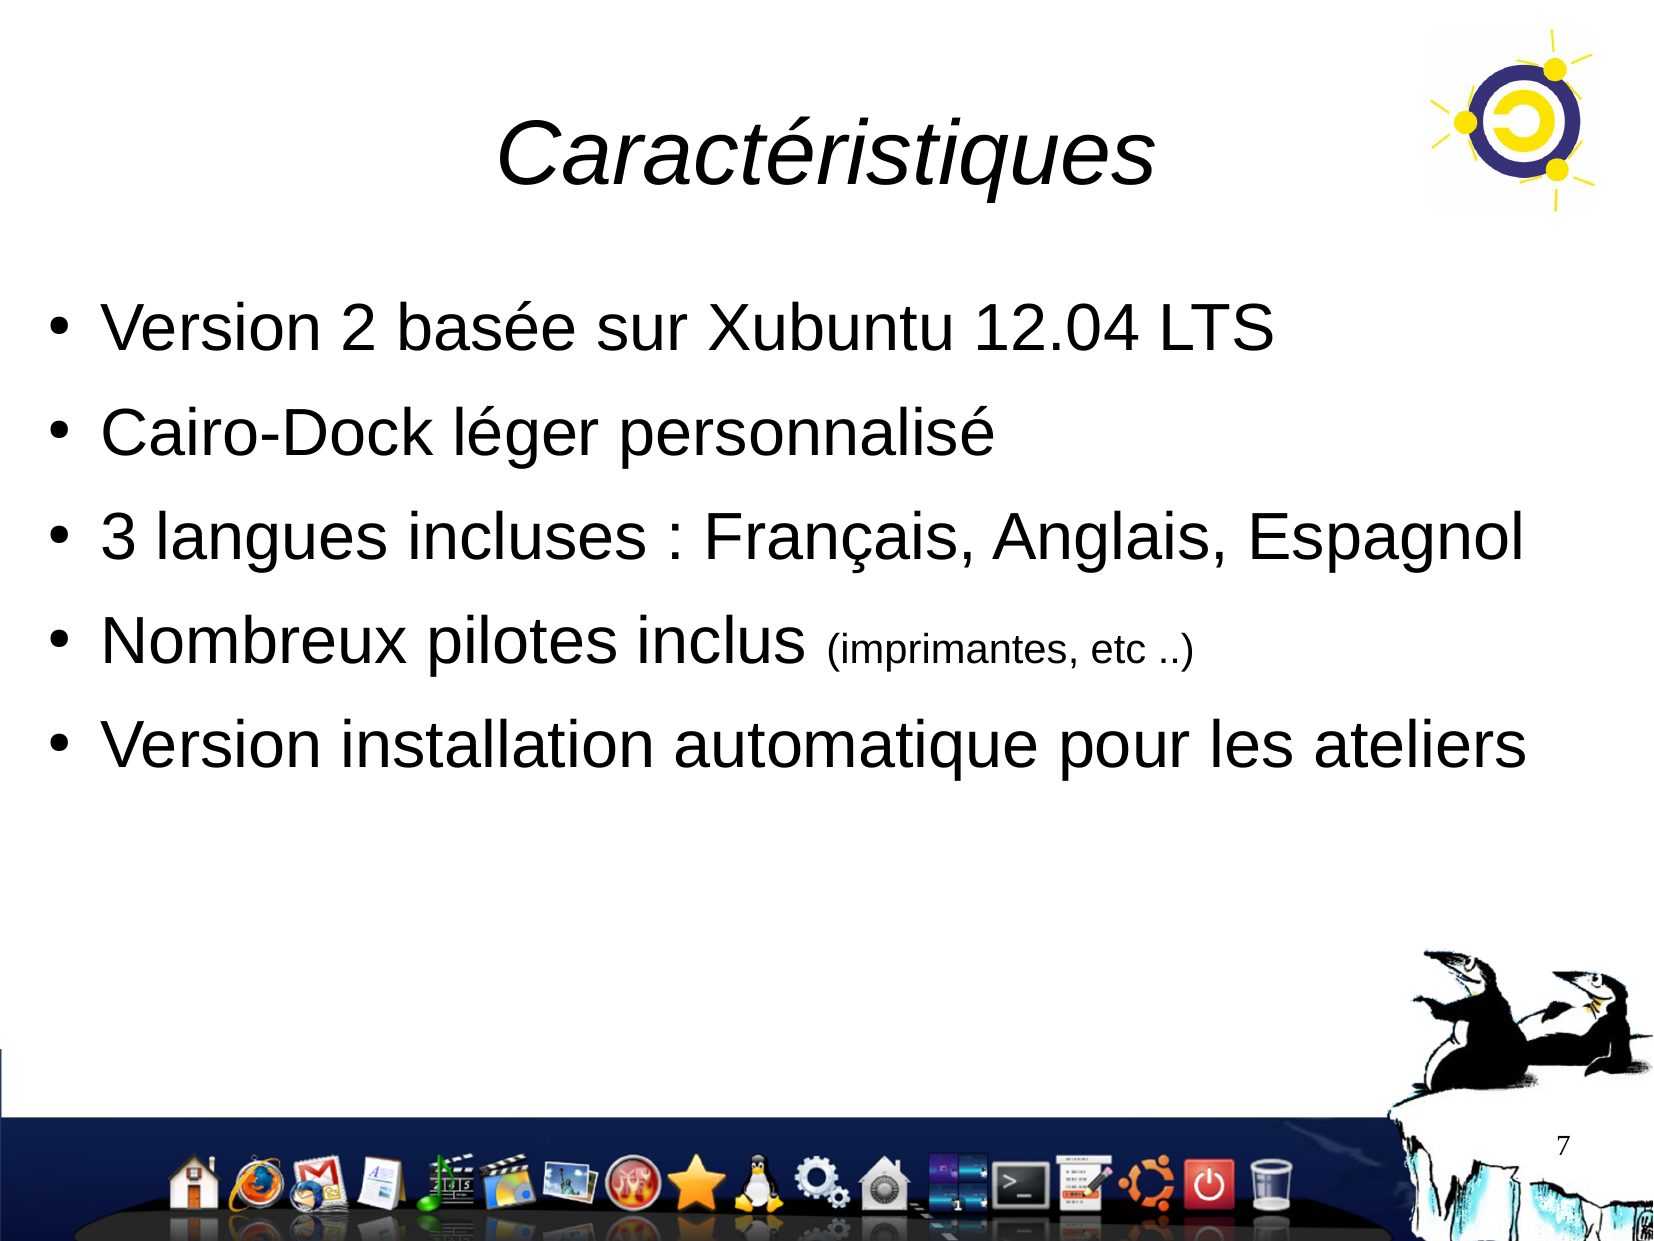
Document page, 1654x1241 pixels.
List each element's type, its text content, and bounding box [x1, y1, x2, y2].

title Caractéristiques [82, 49, 1571, 257]
picture [0, 29, 1653, 1241]
list Version 2 basée sur Xubuntu 12.04 LTS Cairo-Dock léger personnalisé 3 langues incluses : Français, Anglais, Espagnol Nombreux pilotes inclus (imprimantes, etc ..) Version installation automatique pour les ateliers [29, 290, 1625, 1109]
